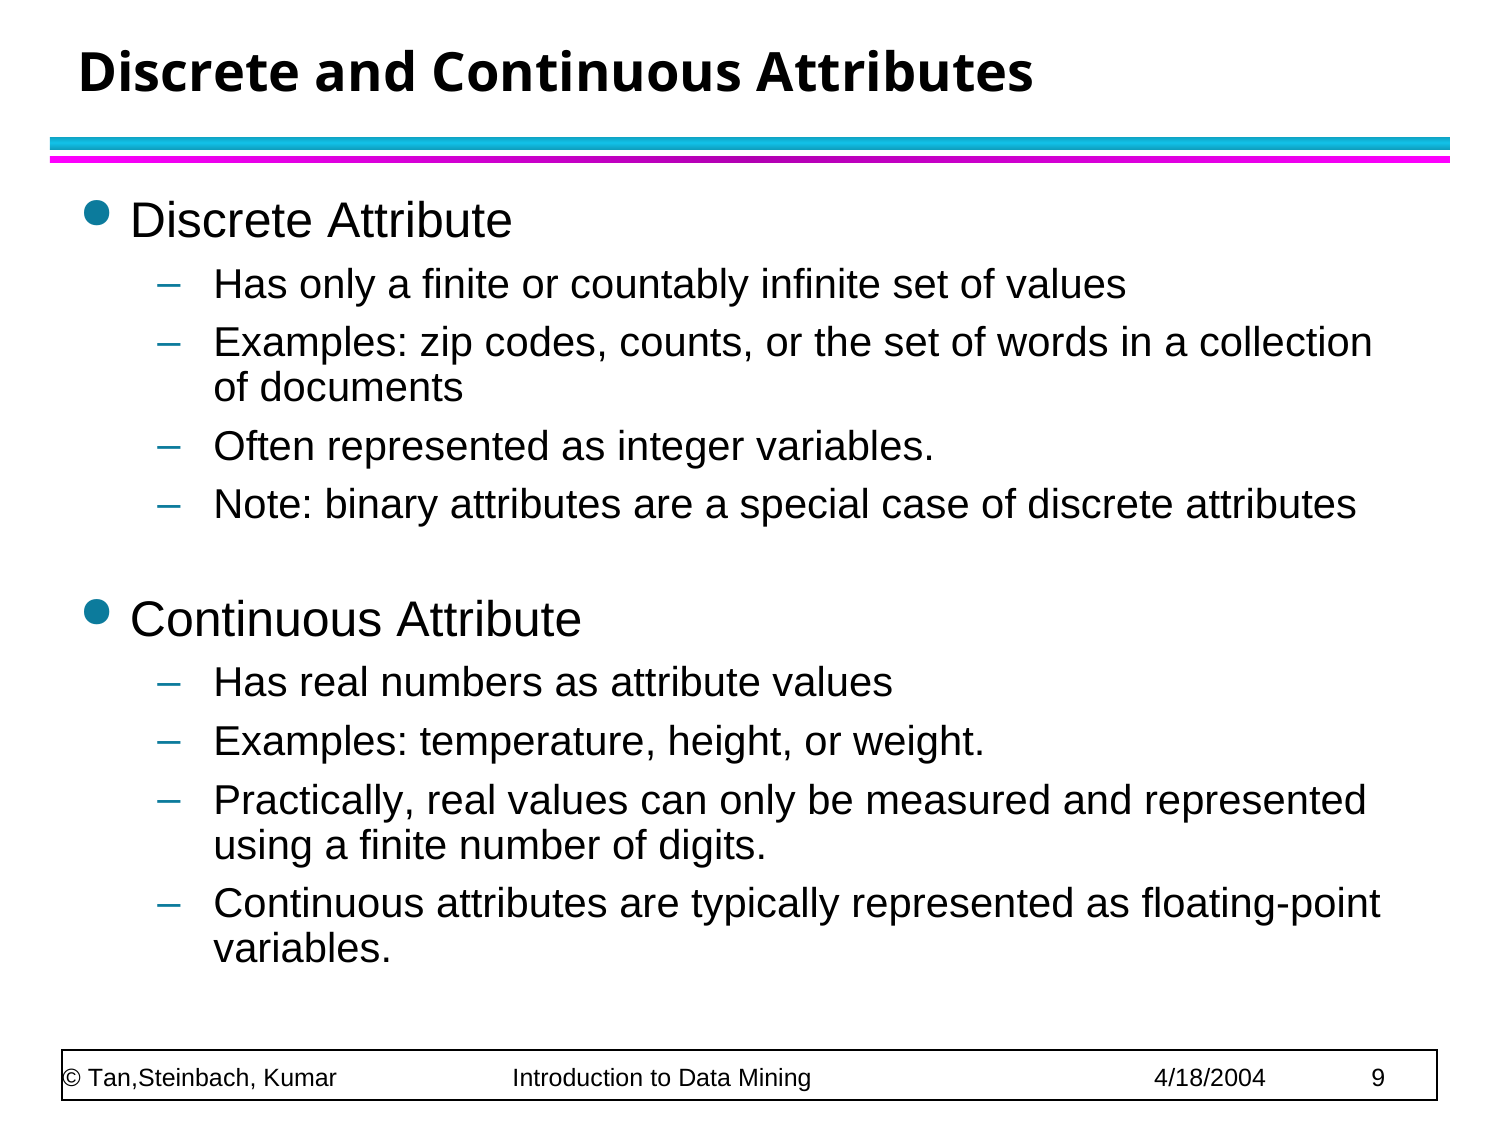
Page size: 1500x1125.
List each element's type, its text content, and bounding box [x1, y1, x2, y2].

list Discrete Attribute Has only a finite or countably infinite set of values Examples: zip codes, counts, or the set of words in a collection of documents Often represented as integer variables. Note: binary attributes are a special case of discrete attributes Continuous Attribute Has real numbers as attribute values Examples: temperature, height, or weight. Practically, real values can only be measured and represented using a finite number of digits. Continuous attributes are typically represented as floating-point variables. [67, 187, 1432, 1044]
title Discrete and Continuous Attributes [62, 22, 1421, 113]
